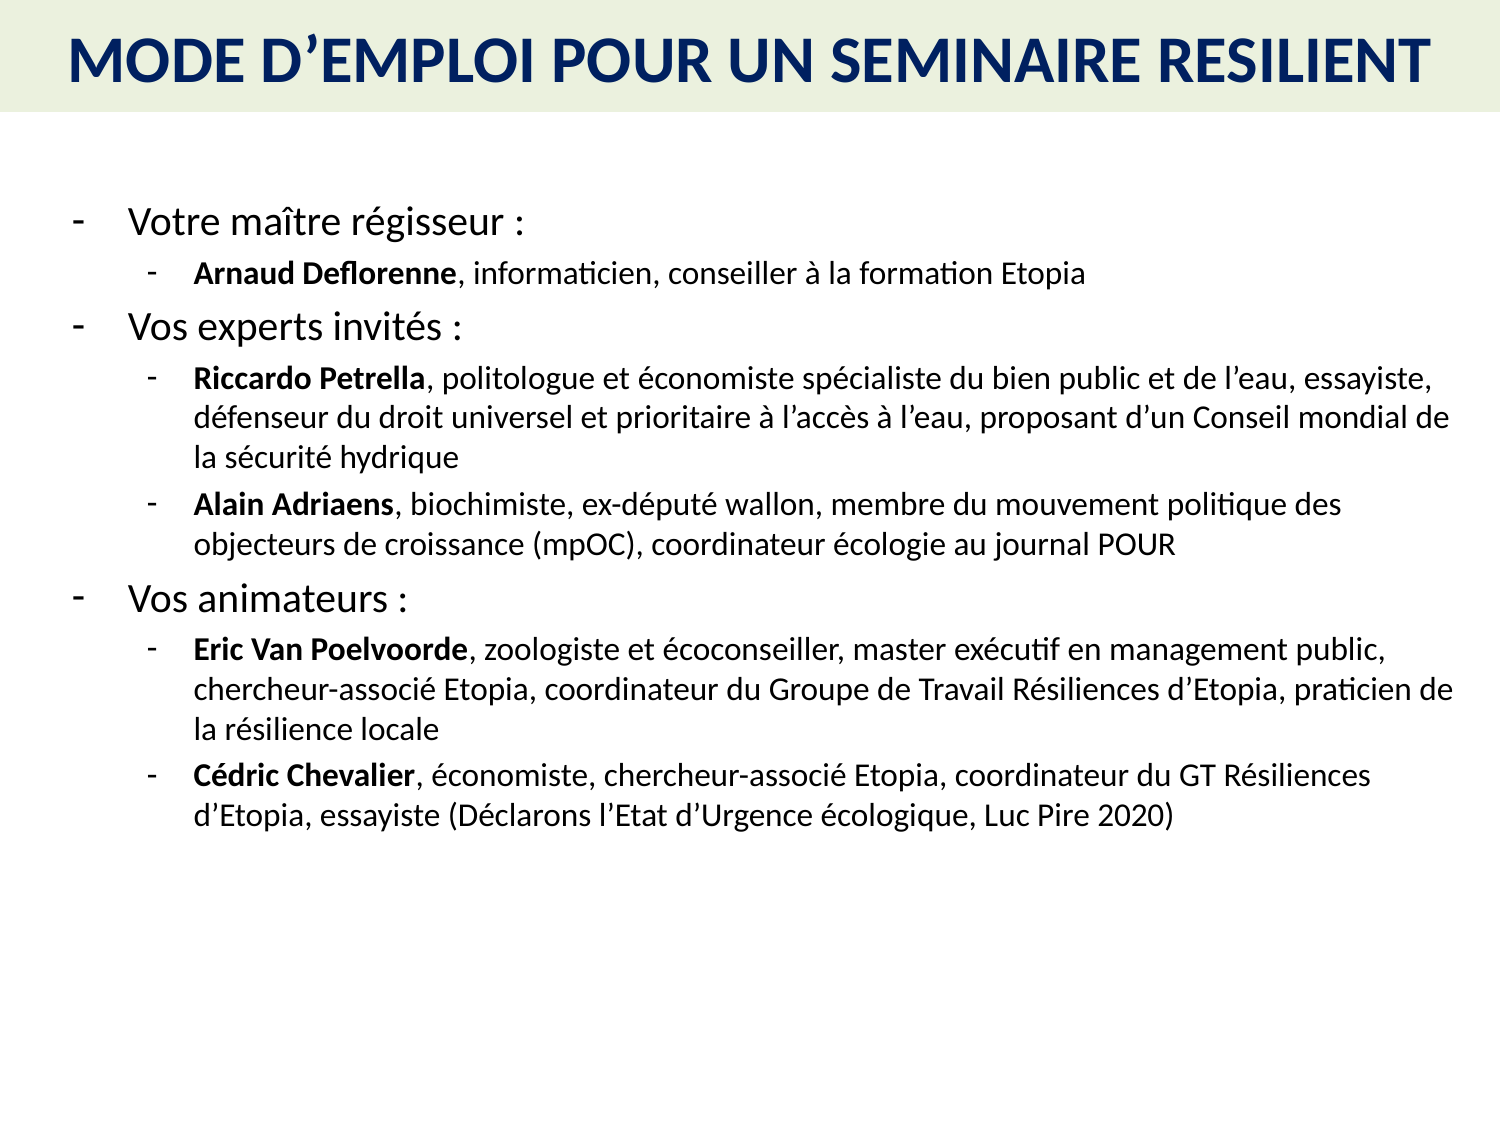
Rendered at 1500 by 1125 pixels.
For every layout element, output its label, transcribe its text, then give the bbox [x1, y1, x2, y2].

title MODE D’EMPLOI POUR UN SEMINAIRE RESILIENT [0, 0, 1500, 112]
list Votre maître régisseur : Arnaud Deflorenne, informaticien, conseiller à la formation Etopia Vos experts invités : Riccardo Petrella, politologue et économiste spécialiste du bien public et de l’eau, essayiste, défenseur du droit universel et prioritaire à l’accès à l’eau, proposant d’un Conseil mondial de la sécurité hydrique Alain Adriaens, biochimiste, ex-député wallon, membre du mouvement politique des objecteurs de croissance (mpOC), coordinateur écologie au journal POUR Vos animateurs : Eric Van Poelvoorde, zoologiste et écoconseiller, master exécutif en management public, chercheur-associé Etopia, coordinateur du Groupe de Travail Résiliences d’Etopia, praticien de la résilience locale Cédric Chevalier, économiste, chercheur-associé Etopia, coordinateur du GT Résiliences d’Etopia, essayiste (Déclarons l’Etat d’Urgence écologique, Luc Pire 2020) [56, 186, 1472, 1125]
